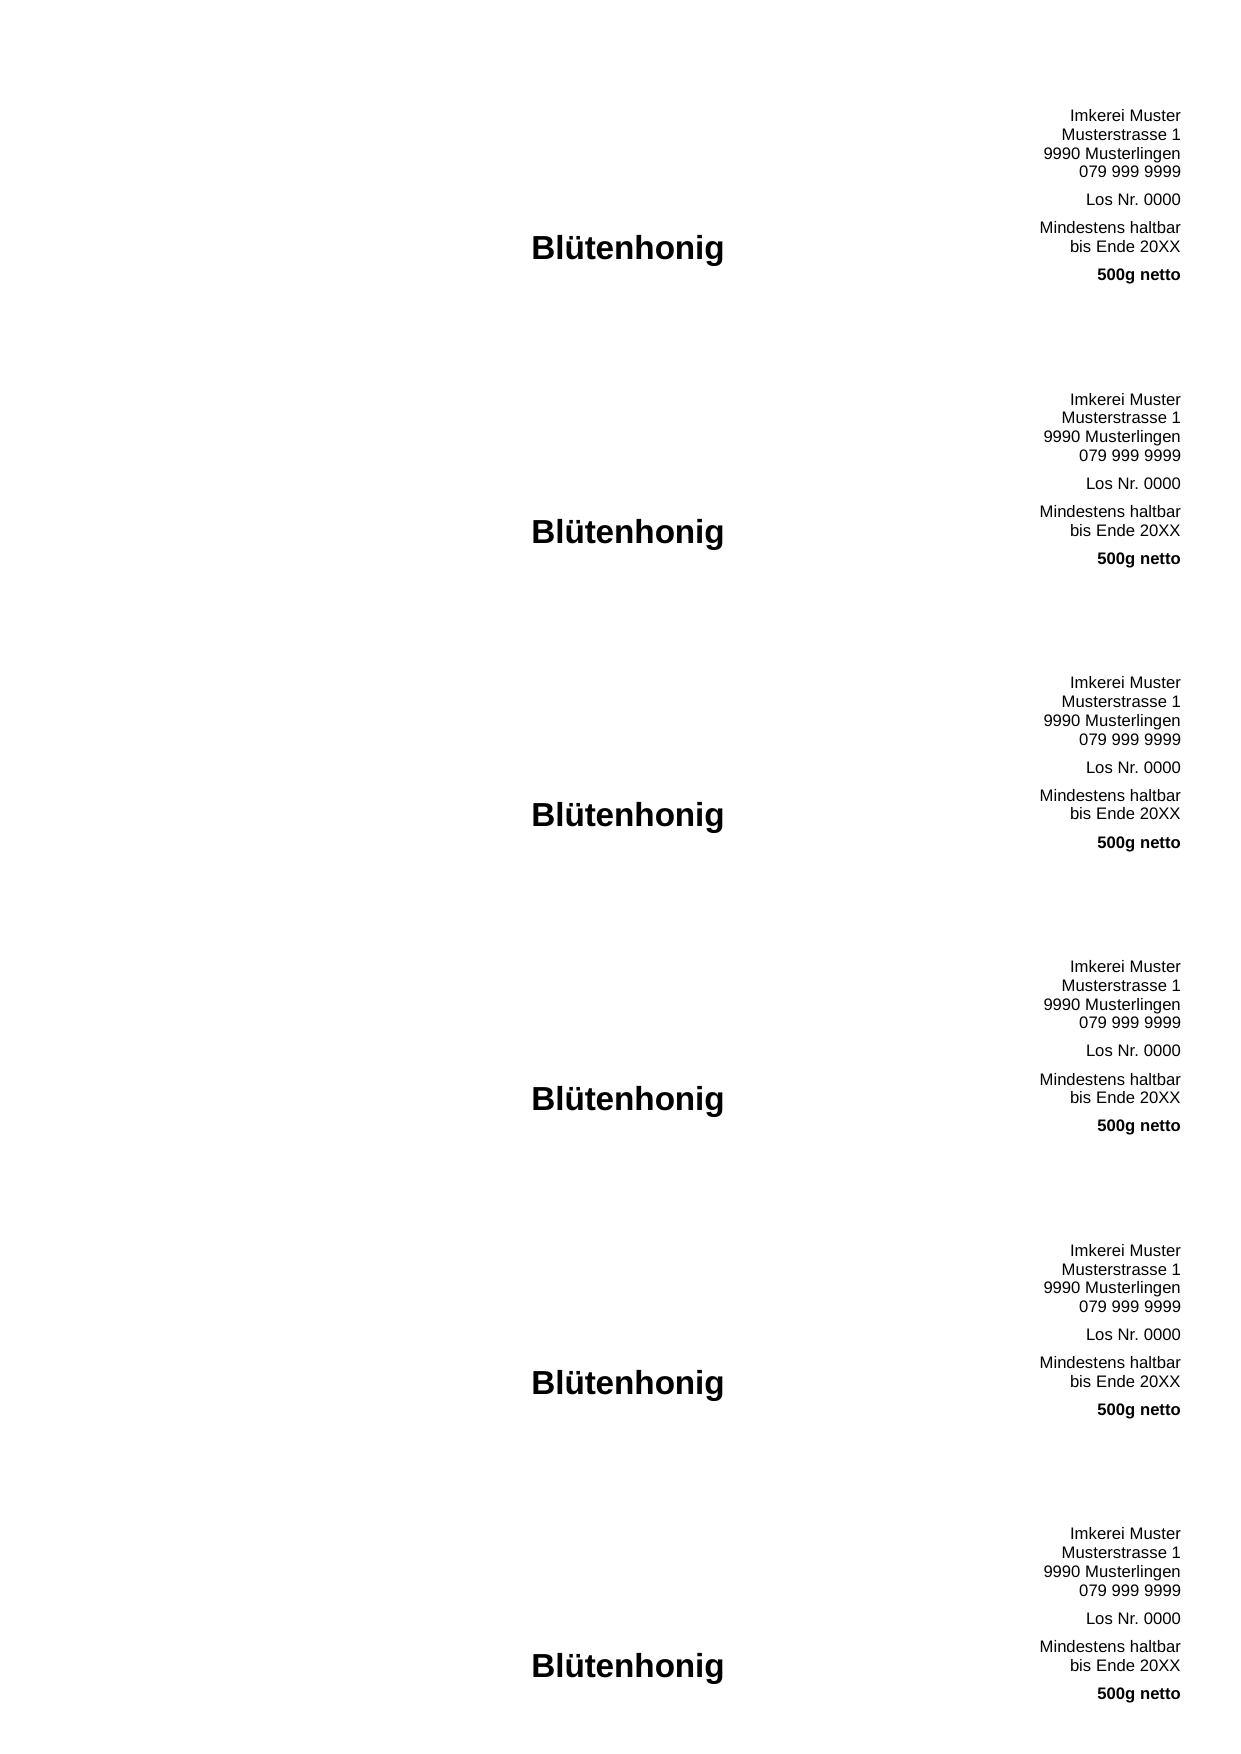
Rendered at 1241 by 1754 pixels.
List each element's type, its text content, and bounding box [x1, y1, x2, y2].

text_box Blütenhonig [531, 218, 999, 278]
text_box Blütenhonig [531, 1069, 999, 1129]
text_box Imkerei Muster Musterstrasse 1 9990 Musterlingen 079 999 9999 Los Nr. 0000 Mindestens haltbar bis Ende 20XX 500g netto [1003, 957, 1182, 1135]
text_box Imkerei Muster Musterstrasse 1 9990 Musterlingen 079 999 9999 Los Nr. 0000 Mindestens haltbar bis Ende 20XX 500g netto [1003, 673, 1182, 851]
text_box Blütenhonig [531, 1353, 999, 1413]
text_box Imkerei Muster Musterstrasse 1 9990 Musterlingen 079 999 9999 Los Nr. 0000 Mindestens haltbar bis Ende 20XX 500g netto [1003, 389, 1182, 568]
text_box Blütenhonig [531, 785, 999, 845]
text_box Blütenhonig [531, 1636, 999, 1696]
text_box Imkerei Muster Musterstrasse 1 9990 Musterlingen 079 999 9999 Los Nr. 0000 Mindestens haltbar bis Ende 20XX 500g netto [1003, 1240, 1182, 1419]
text_box Imkerei Muster Musterstrasse 1 9990 Musterlingen 079 999 9999 Los Nr. 0000 Mindestens haltbar bis Ende 20XX 500g netto [1003, 106, 1182, 284]
text_box Imkerei Muster Musterstrasse 1 9990 Musterlingen 079 999 9999 Los Nr. 0000 Mindestens haltbar bis Ende 20XX 500g netto [1003, 1524, 1182, 1702]
text_box Blütenhonig [531, 502, 999, 562]
